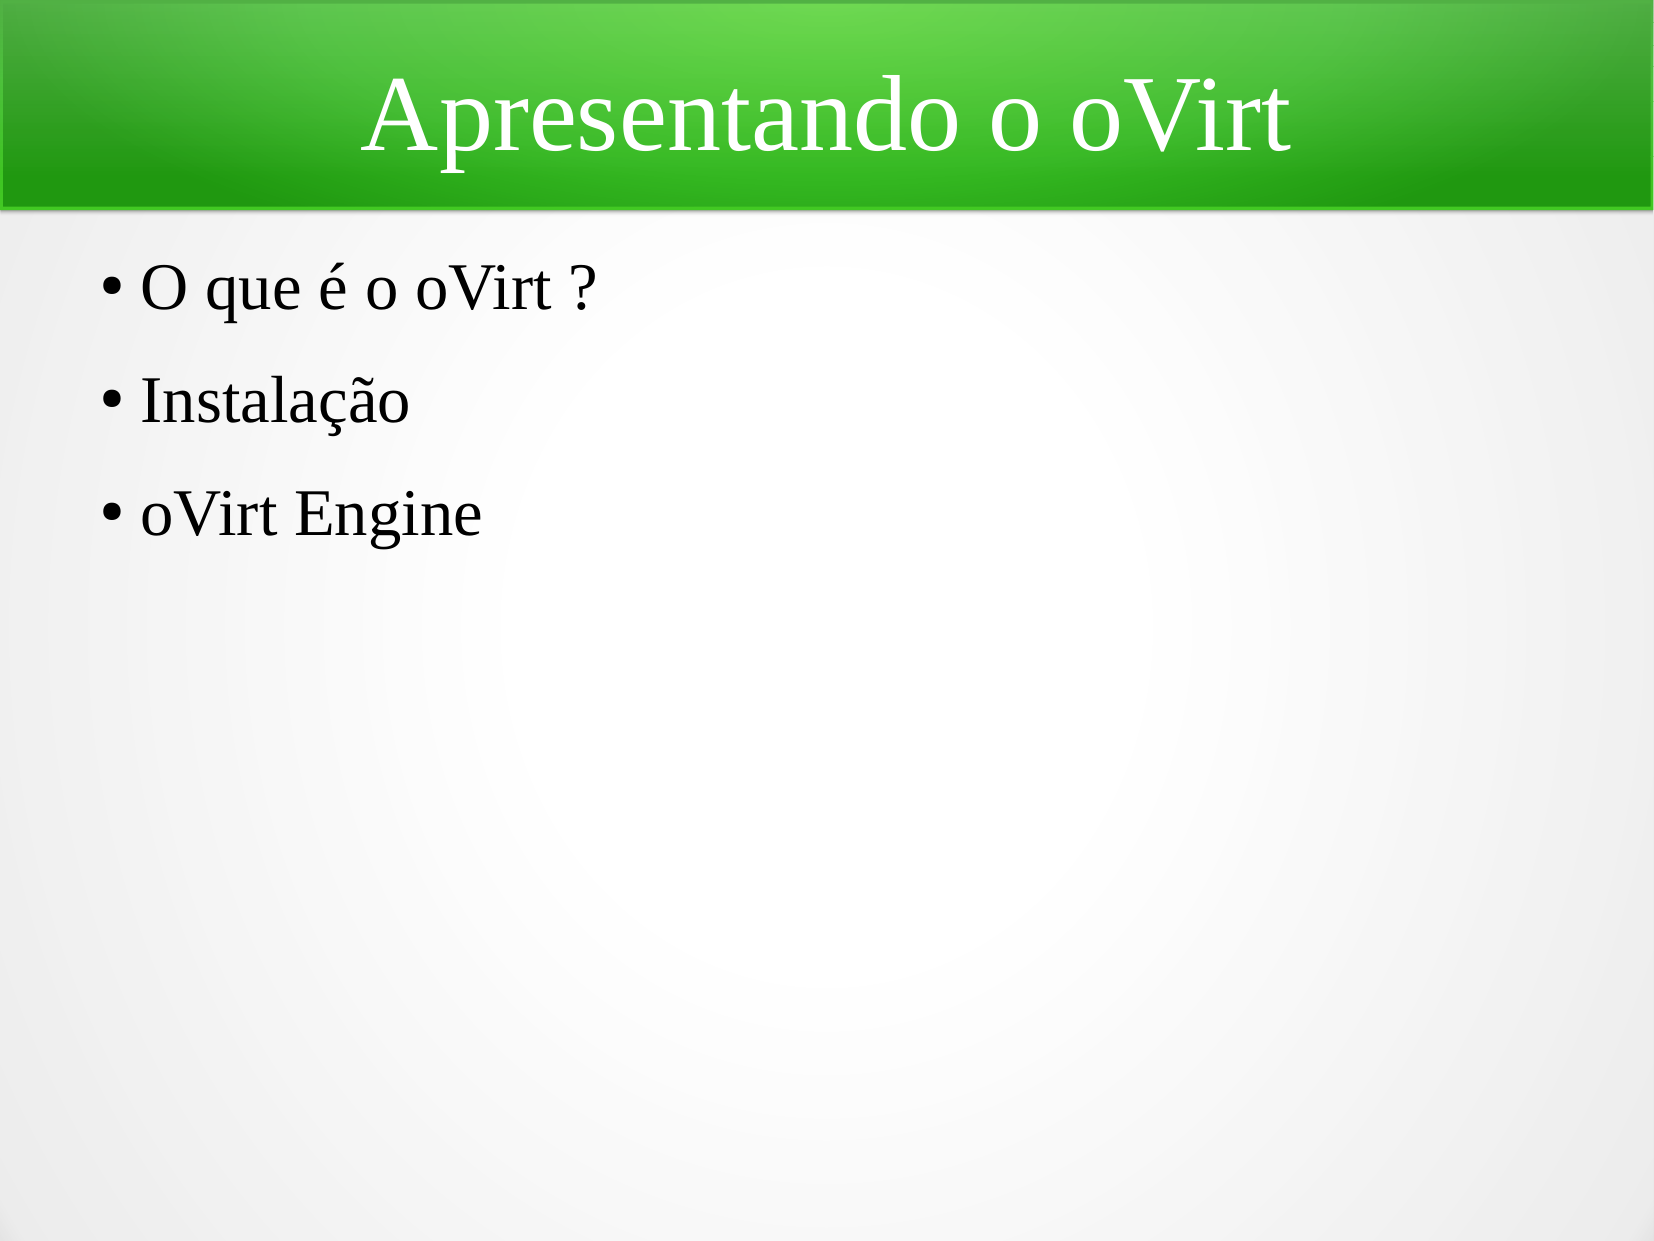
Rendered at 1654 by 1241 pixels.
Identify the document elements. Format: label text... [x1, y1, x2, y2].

title Apresentando o oVirt [82, 49, 1571, 179]
list O que é o oVirt ? Instalação oVirt Engine [82, 249, 1538, 1163]
